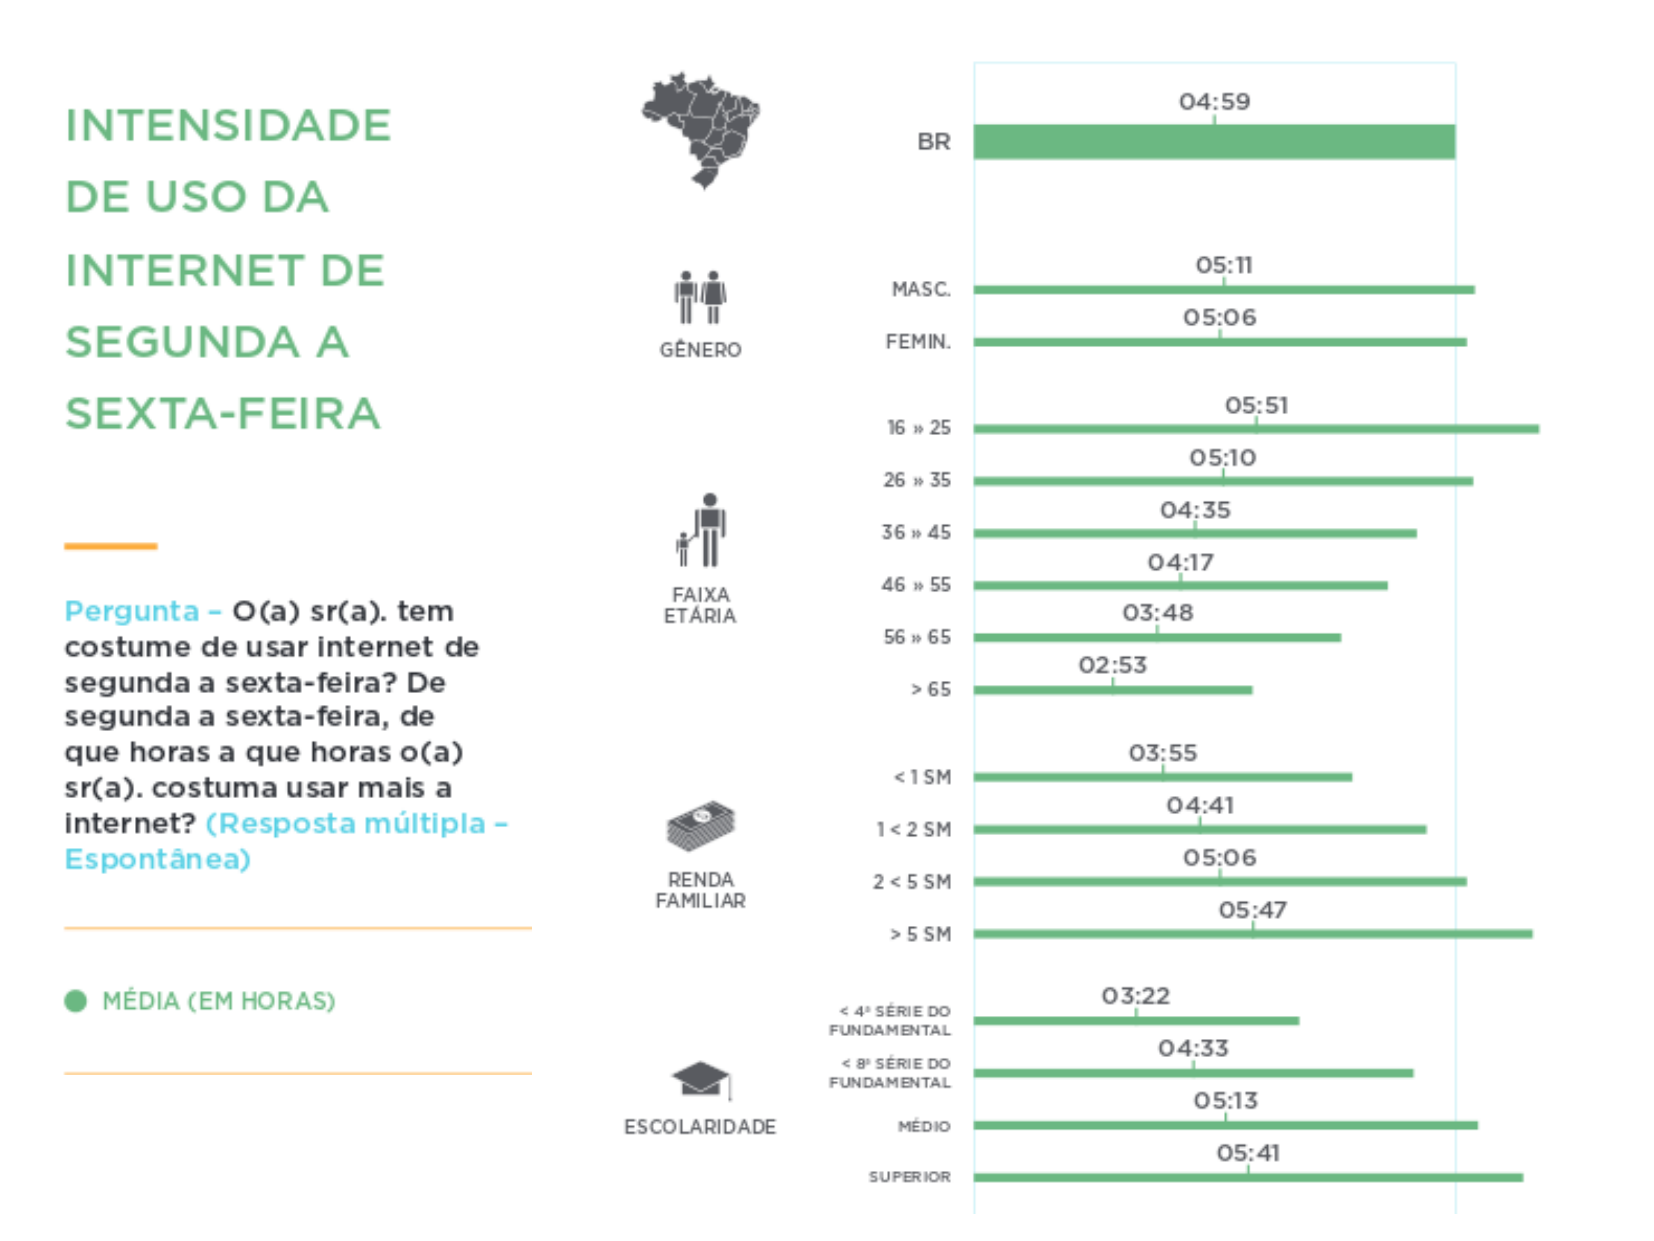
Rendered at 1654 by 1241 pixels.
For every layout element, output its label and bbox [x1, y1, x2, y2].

picture [614, 35, 1583, 1214]
picture [20, 92, 532, 1075]
